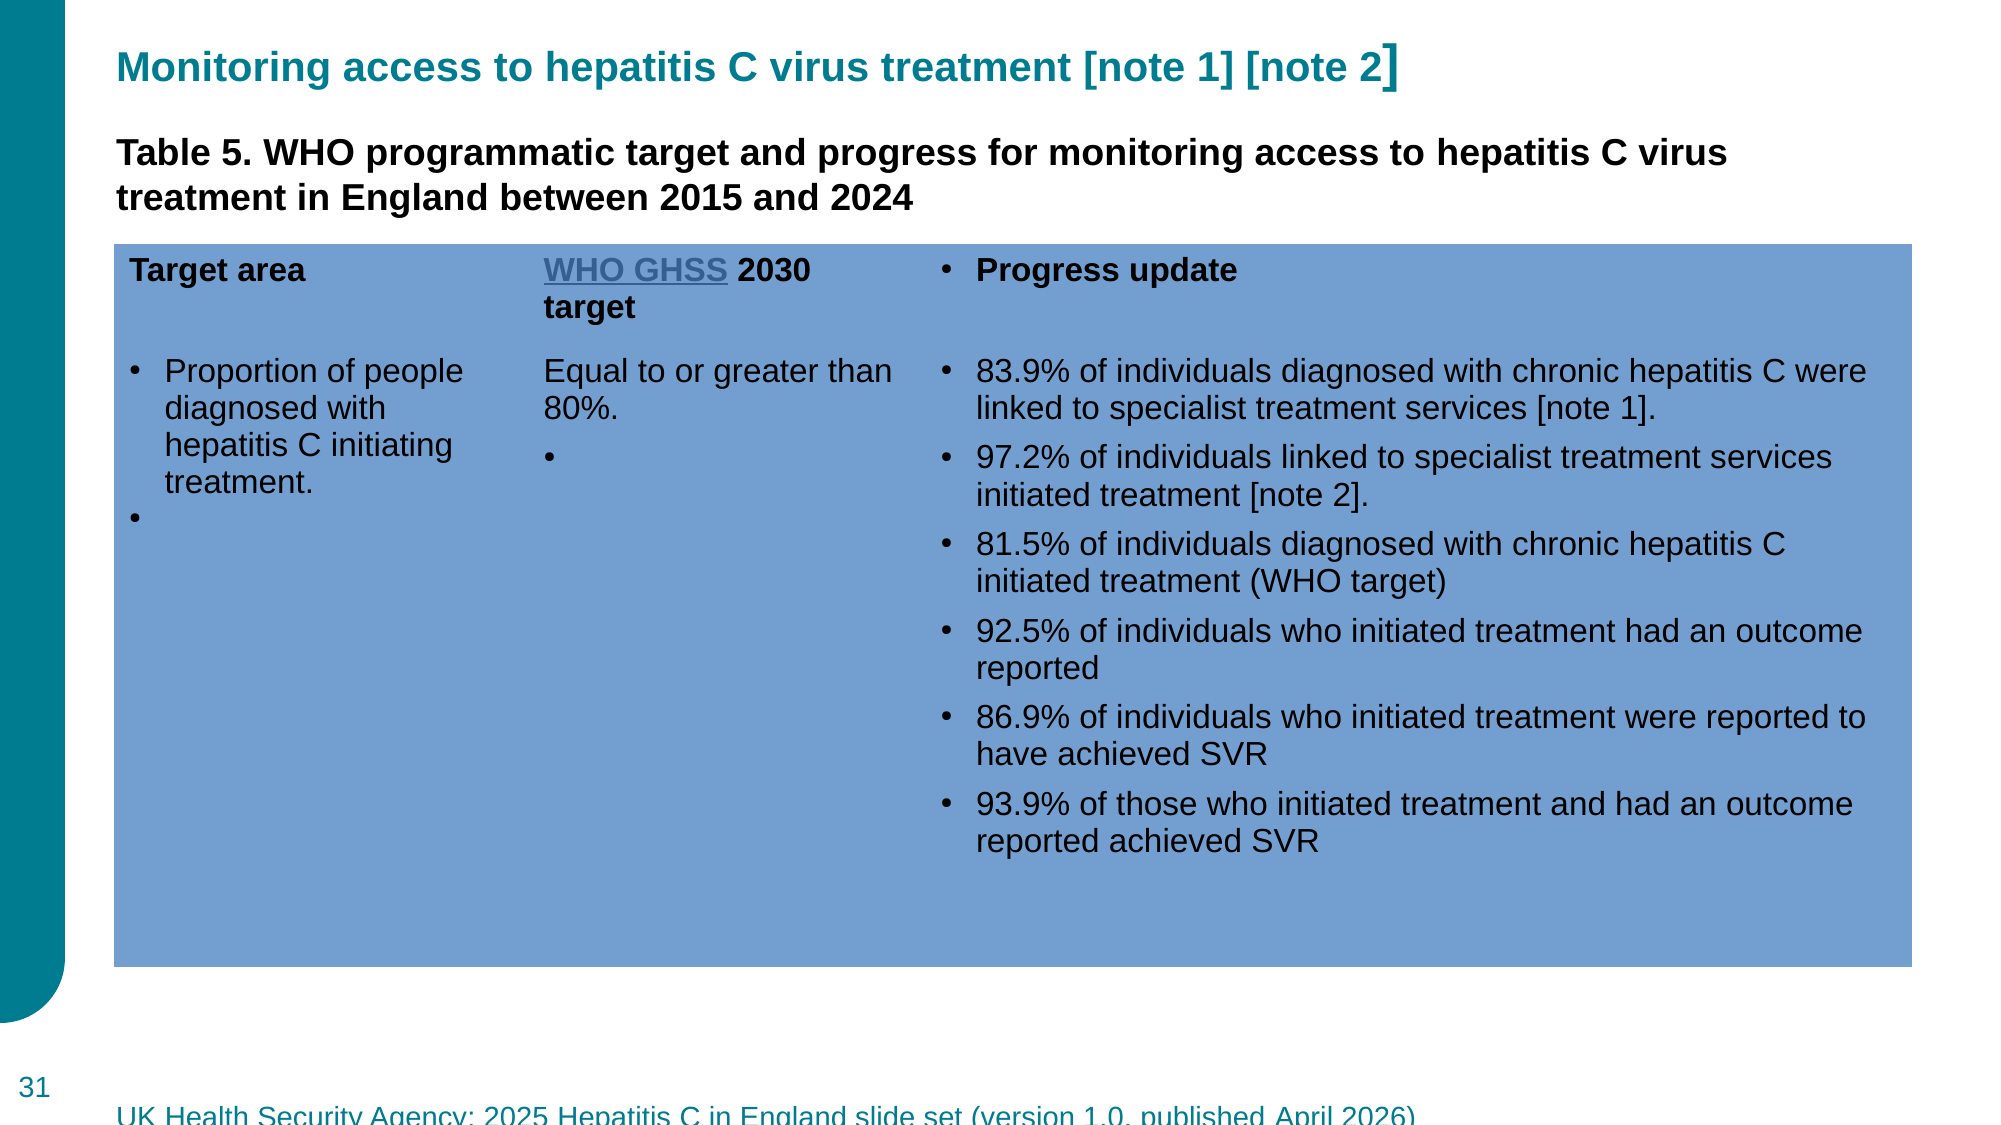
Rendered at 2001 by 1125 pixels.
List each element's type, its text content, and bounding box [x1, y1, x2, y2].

text_box [3, 1055, 101, 1116]
table_header WHO GHSS 2030 target [529, 244, 926, 345]
table_header Target area [114, 244, 529, 345]
table_cell Equal to or greater than 80%. [529, 345, 926, 967]
table_cell Proportion of people diagnosed with hepatitis C initiating treatment. [114, 345, 529, 967]
table_header Progress update [926, 244, 1912, 345]
text_box UK Health Security Agency: 2025 Hepatitis C in England slide set (version 1.0, published April 2026) [101, 1055, 1805, 1116]
title Monitoring access to hepatitis C virus treatment [note 1] [note 2] [101, 29, 1926, 104]
table_cell 83.9% of individuals diagnosed with chronic hepatitis C were linked to specialist treatment services [note 1]. 97.2% of individuals linked to specialist treatment services initiated treatment [note 2]. 81.5% of individuals diagnosed with chronic hepatitis C initiated treatment (WHO target) 92.5% of individuals who initiated treatment had an outcome reported 86.9% of individuals who initiated treatment were reported to have achieved SVR 93.9% of those who initiated treatment and had an outcome reported achieved SVR [926, 345, 1912, 967]
text_box Table 5. WHO programmatic target and progress for monitoring access to hepatitis C virus treatment in England between 2015 and 2024 [101, 120, 1891, 227]
